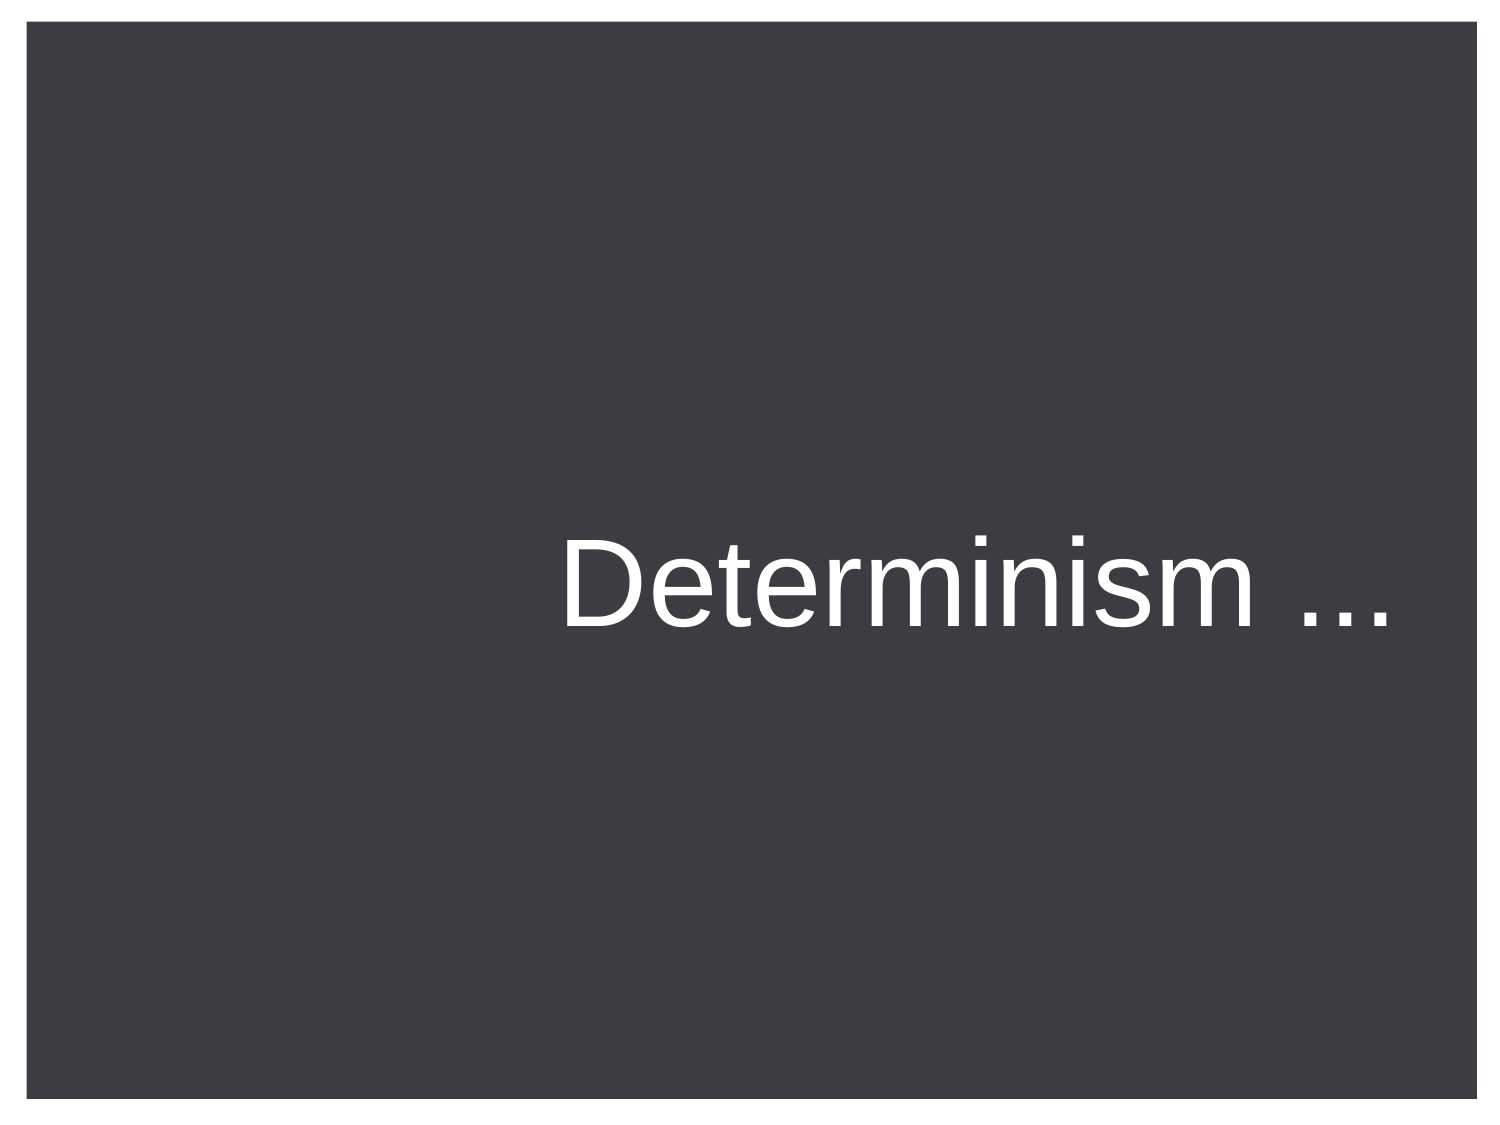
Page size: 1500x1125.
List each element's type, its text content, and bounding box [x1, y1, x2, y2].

title Determinism ... [235, 476, 1414, 680]
